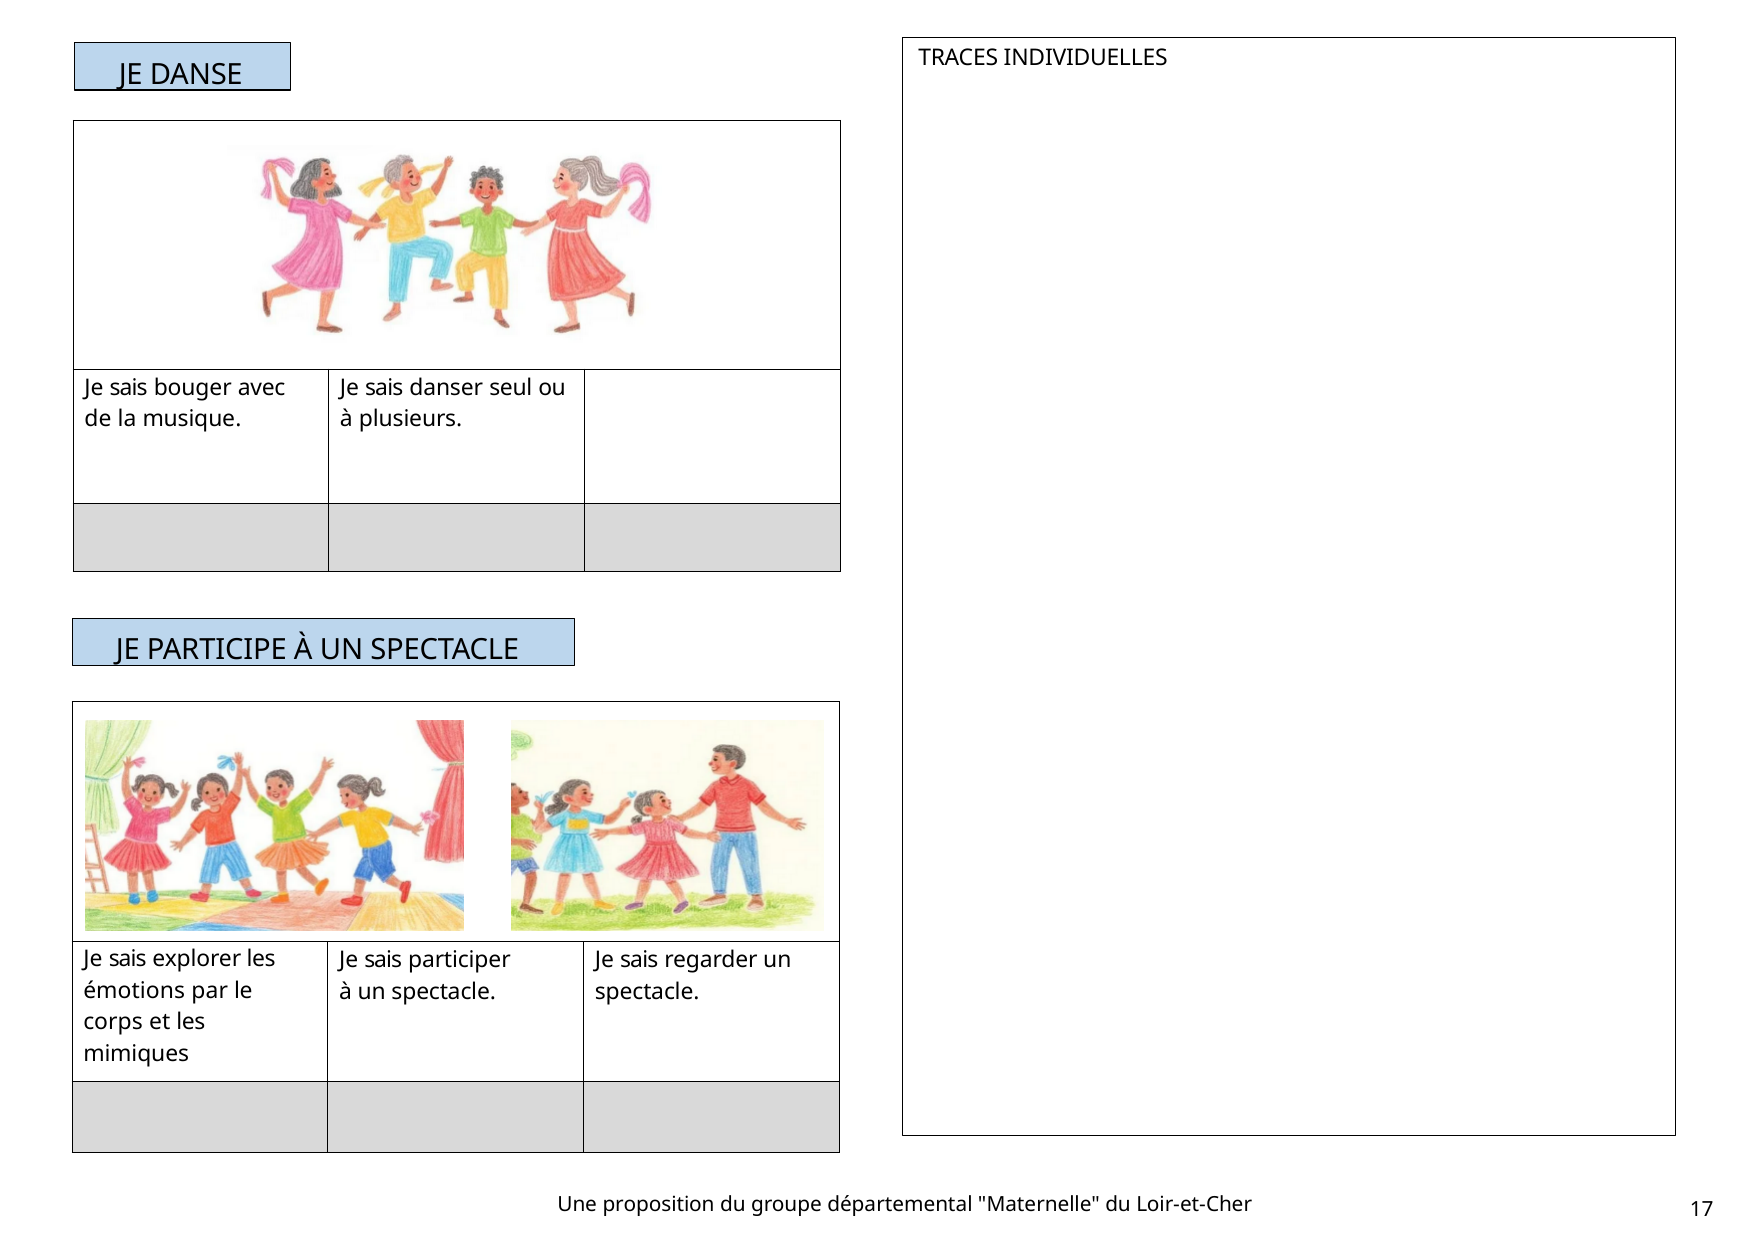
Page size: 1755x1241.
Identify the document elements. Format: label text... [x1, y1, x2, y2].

table_cell Je sais regarder un spectacle. [584, 942, 839, 1081]
table_cell [585, 504, 840, 571]
picture [85, 720, 464, 931]
picture [227, 145, 668, 361]
table_cell Je sais participer à un spectacle. [328, 942, 583, 1081]
table_cell [328, 1082, 583, 1152]
text_box Une proposition du groupe départemental "Maternelle" du Loir-et-Cher [542, 1182, 1307, 1223]
text_box JE PARTICIPE À UN SPECTACLE [72, 618, 575, 666]
table_cell Je sais explorer les émotions par le corps et les mimiques [73, 942, 327, 1081]
table_cell [329, 504, 584, 571]
table_cell [74, 504, 328, 571]
text_box TRACES INDIVIDUELLES [902, 37, 1676, 1136]
table_cell Je sais danser seul ou à plusieurs. [329, 370, 584, 503]
text_box 17 [1675, 1188, 1729, 1228]
table_header [74, 121, 840, 369]
picture [511, 720, 824, 931]
text_box JE DANSE [74, 42, 291, 91]
table_cell Je sais bouger avec de la musique. [74, 370, 328, 503]
table_header [73, 702, 839, 941]
table_cell [73, 1082, 327, 1152]
table_cell [584, 1082, 839, 1152]
table_cell [585, 370, 840, 503]
